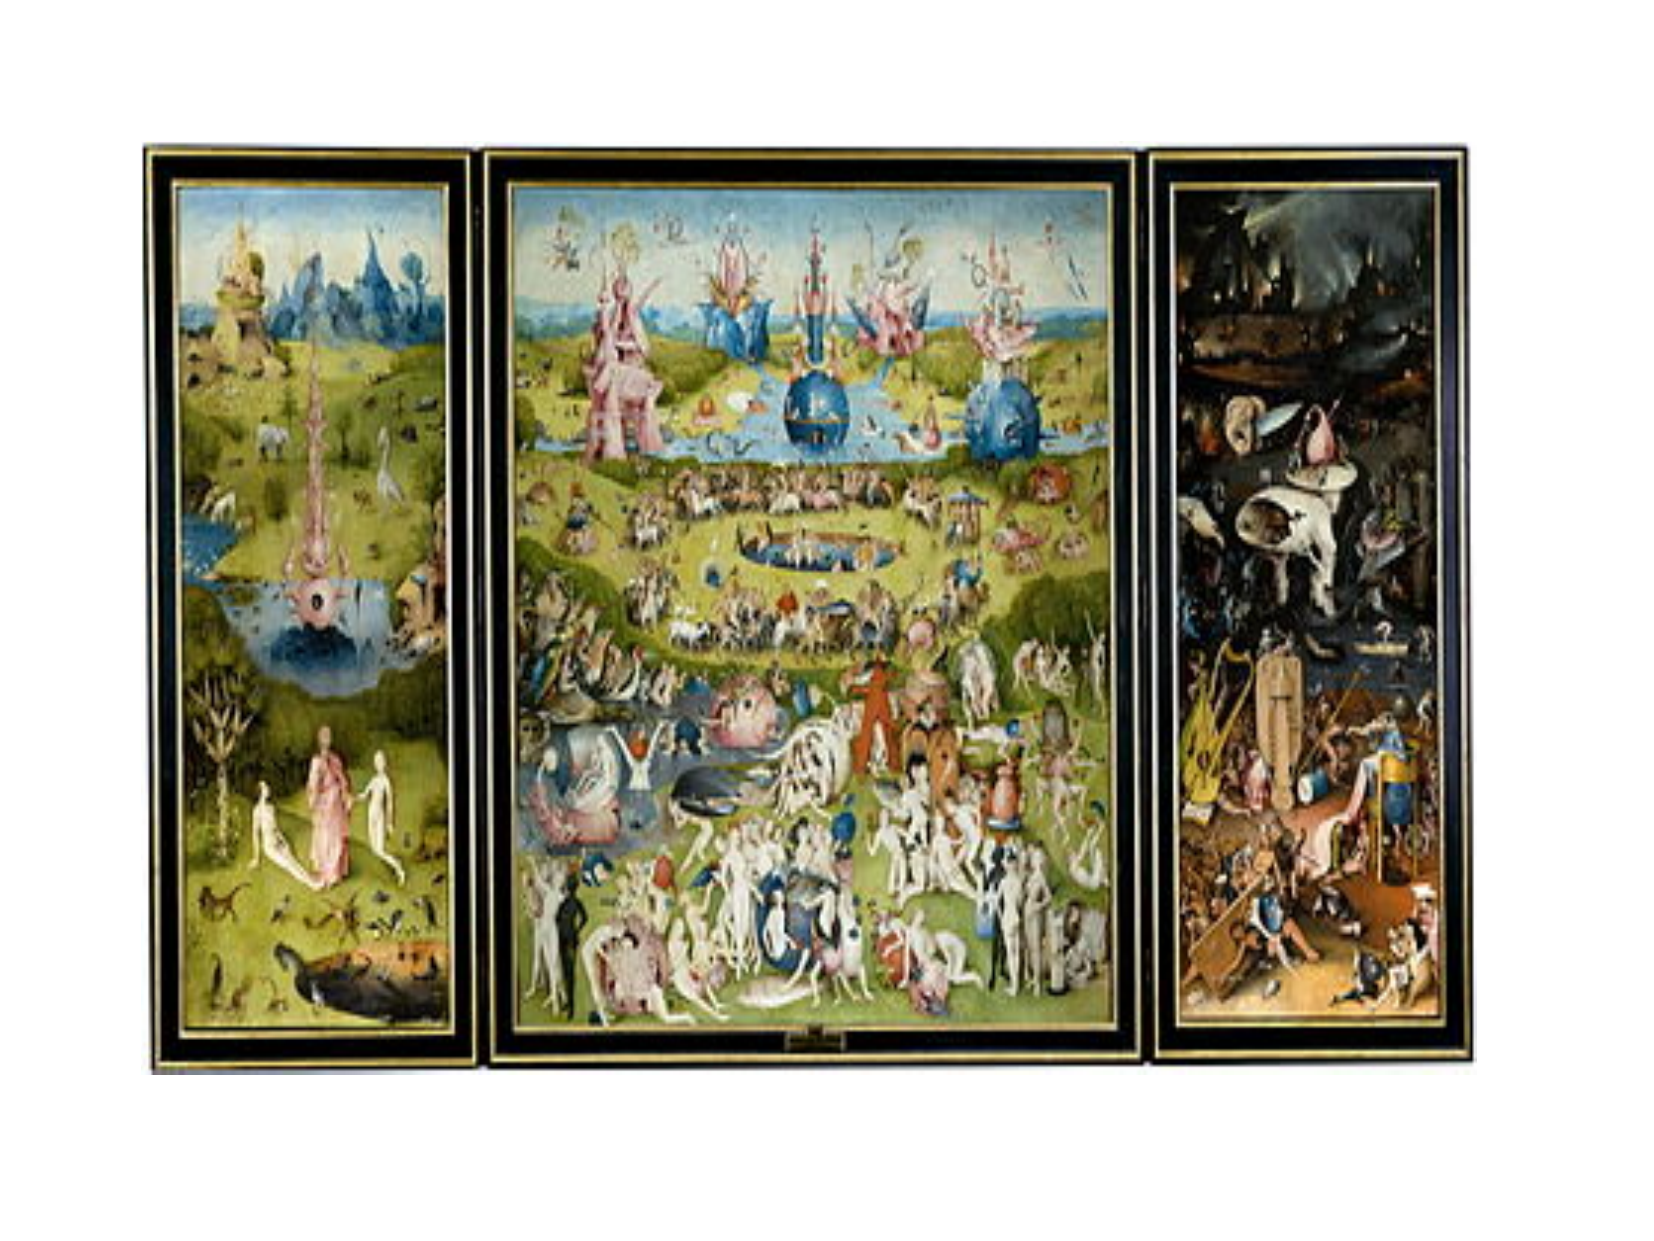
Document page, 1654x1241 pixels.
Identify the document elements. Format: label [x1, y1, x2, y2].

picture [141, 141, 1477, 1075]
